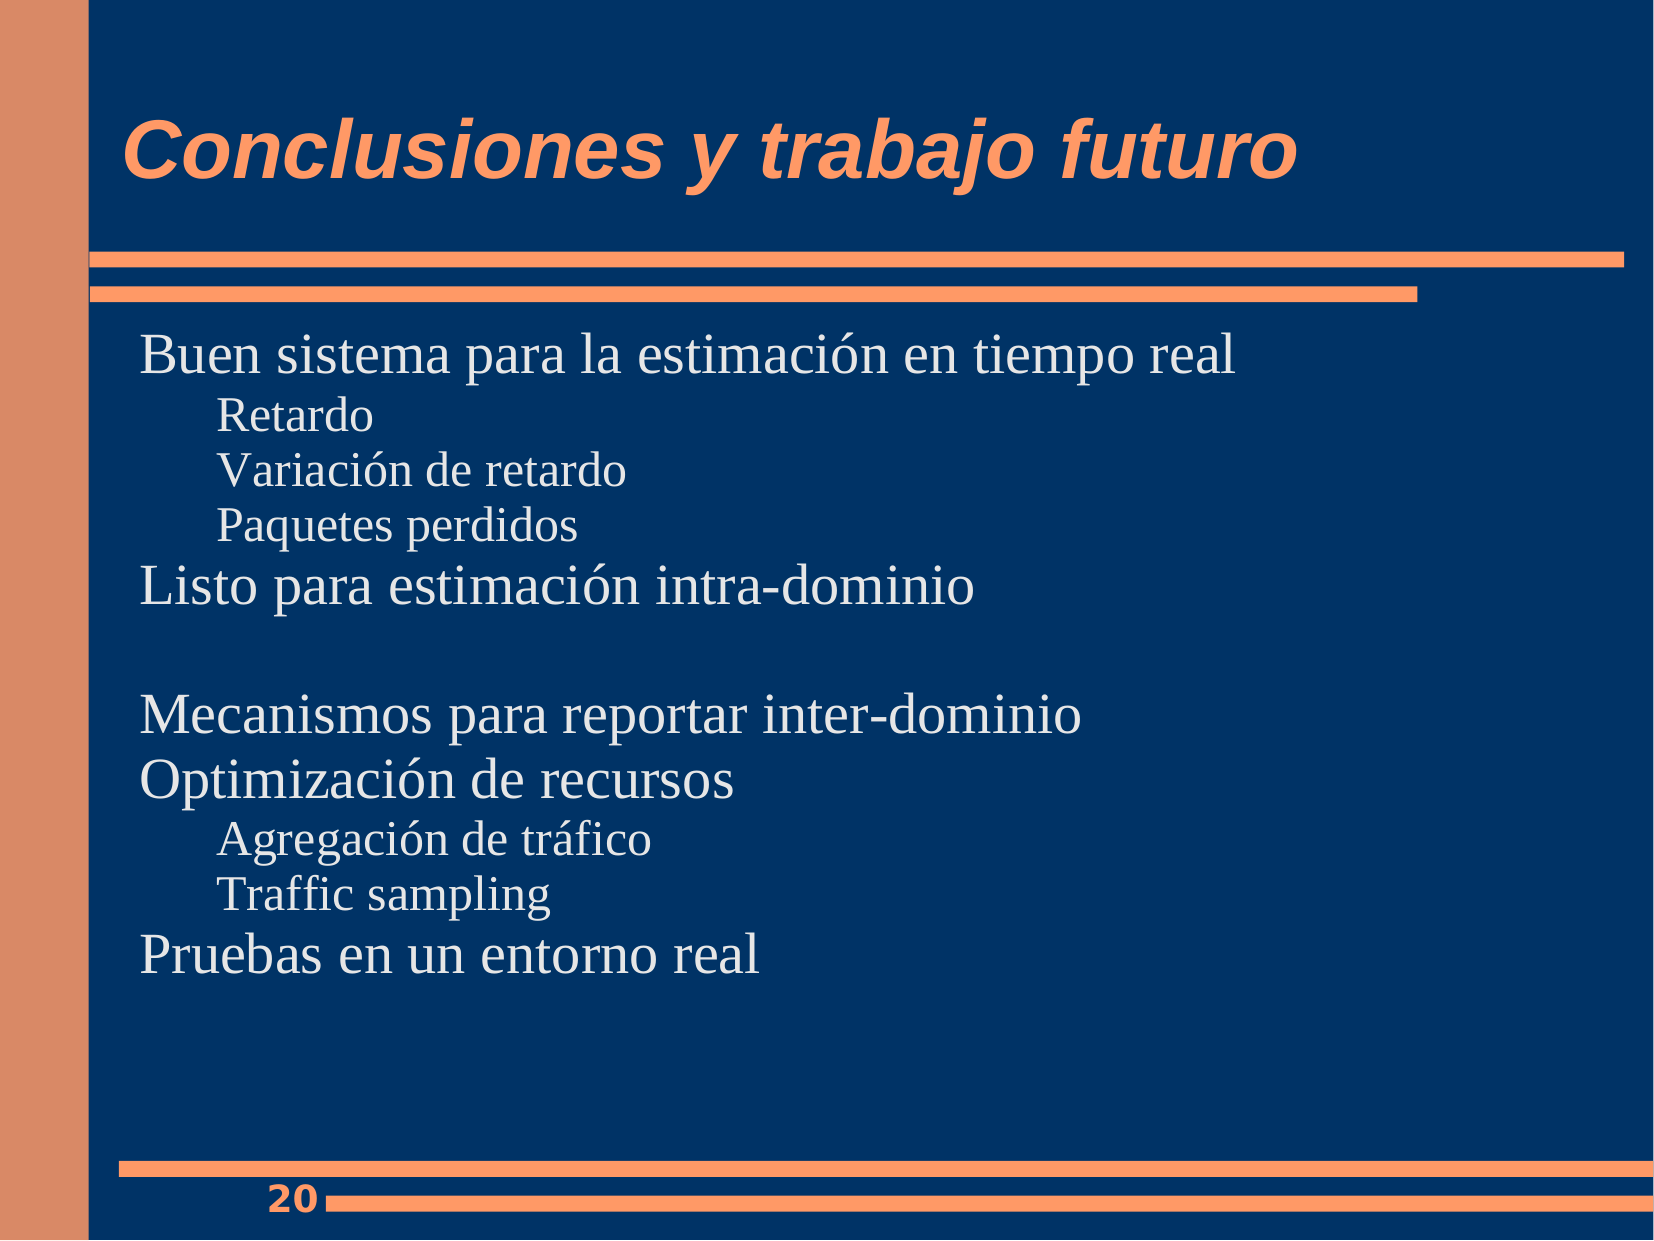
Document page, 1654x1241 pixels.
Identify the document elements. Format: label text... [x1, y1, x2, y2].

list Buen sistema para la estimación en tiempo real Retardo Variación de retardo Paquetes perdidos Listo para estimación intra-dominio Mecanismos para reportar inter-dominio Optimización de recursos Agregación de tráfico Traffic sampling Pruebas en un entorno real [121, 322, 1561, 1118]
title Conclusiones y trabajo futuro [121, 53, 1534, 247]
